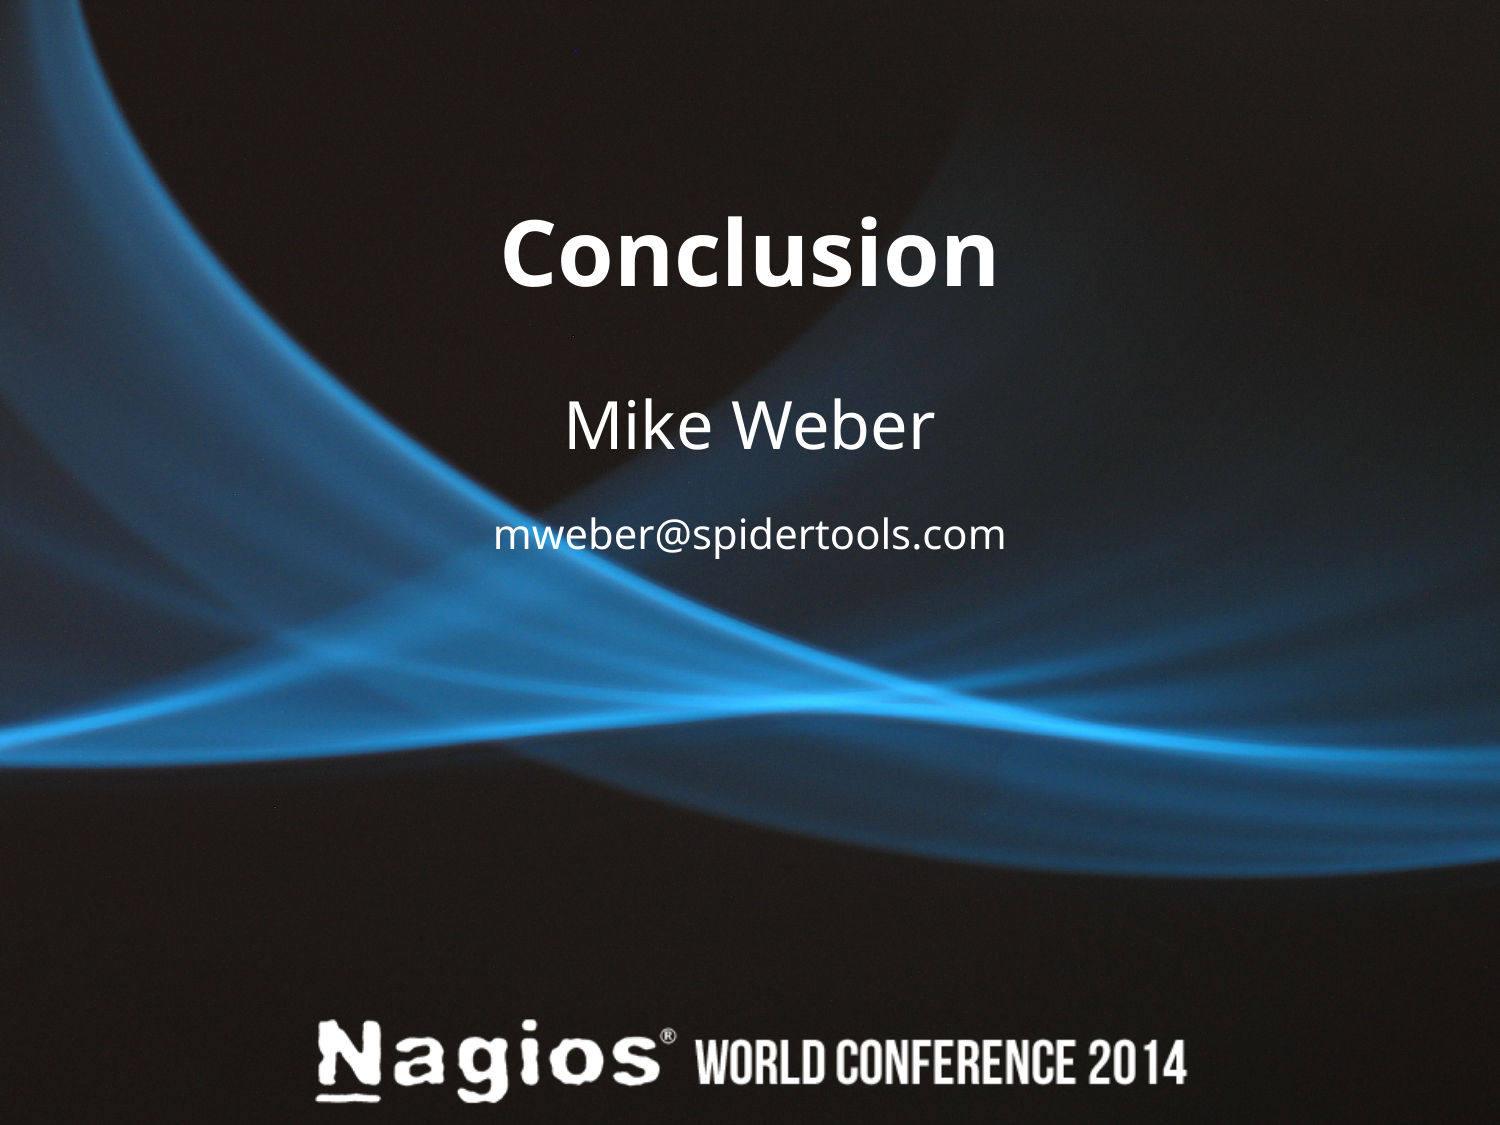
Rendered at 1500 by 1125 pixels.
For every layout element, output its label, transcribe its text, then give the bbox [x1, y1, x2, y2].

picture [0, 0, 1500, 1125]
subtitle Mike Weber [225, 375, 1276, 501]
title Conclusion [50, 125, 1451, 376]
list mweber@spidertools.com [412, 500, 1088, 588]
